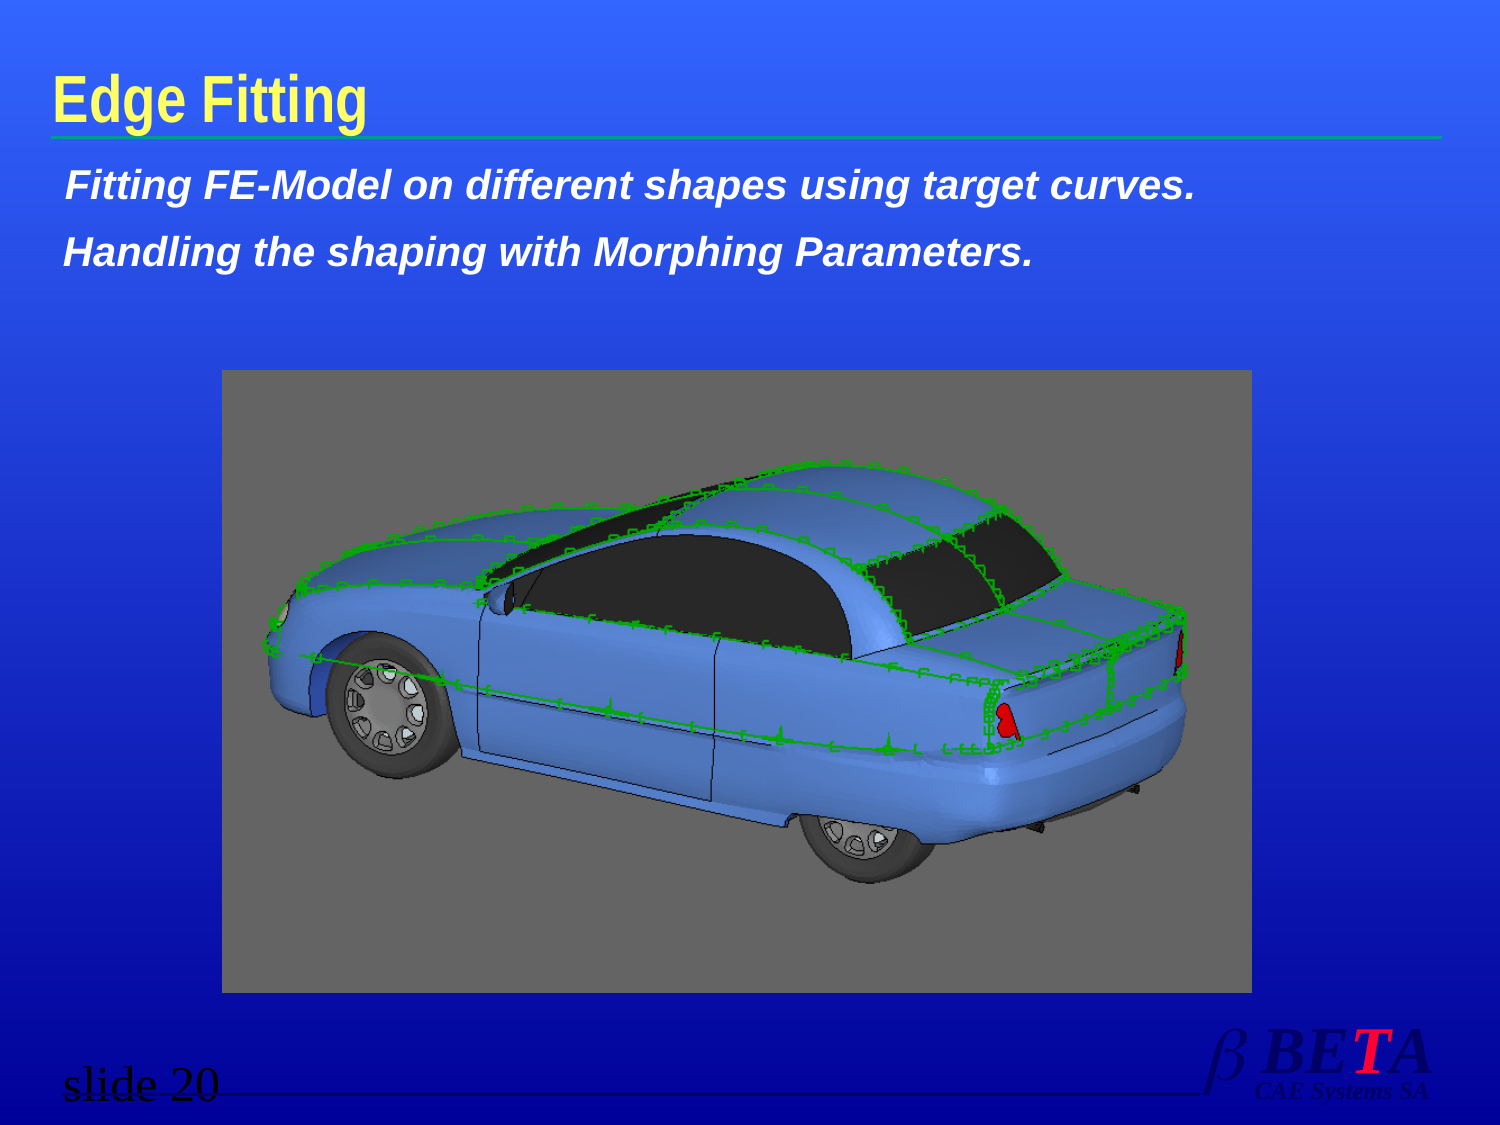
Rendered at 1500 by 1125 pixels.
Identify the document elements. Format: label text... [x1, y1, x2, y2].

title Edge Fitting [37, 48, 1450, 144]
picture [222, 370, 1252, 993]
text_box Handling the shaping with Morphing Parameters. [48, 208, 1224, 290]
text_box Fitting FE-Model on different shapes using target curves. [50, 149, 1225, 242]
